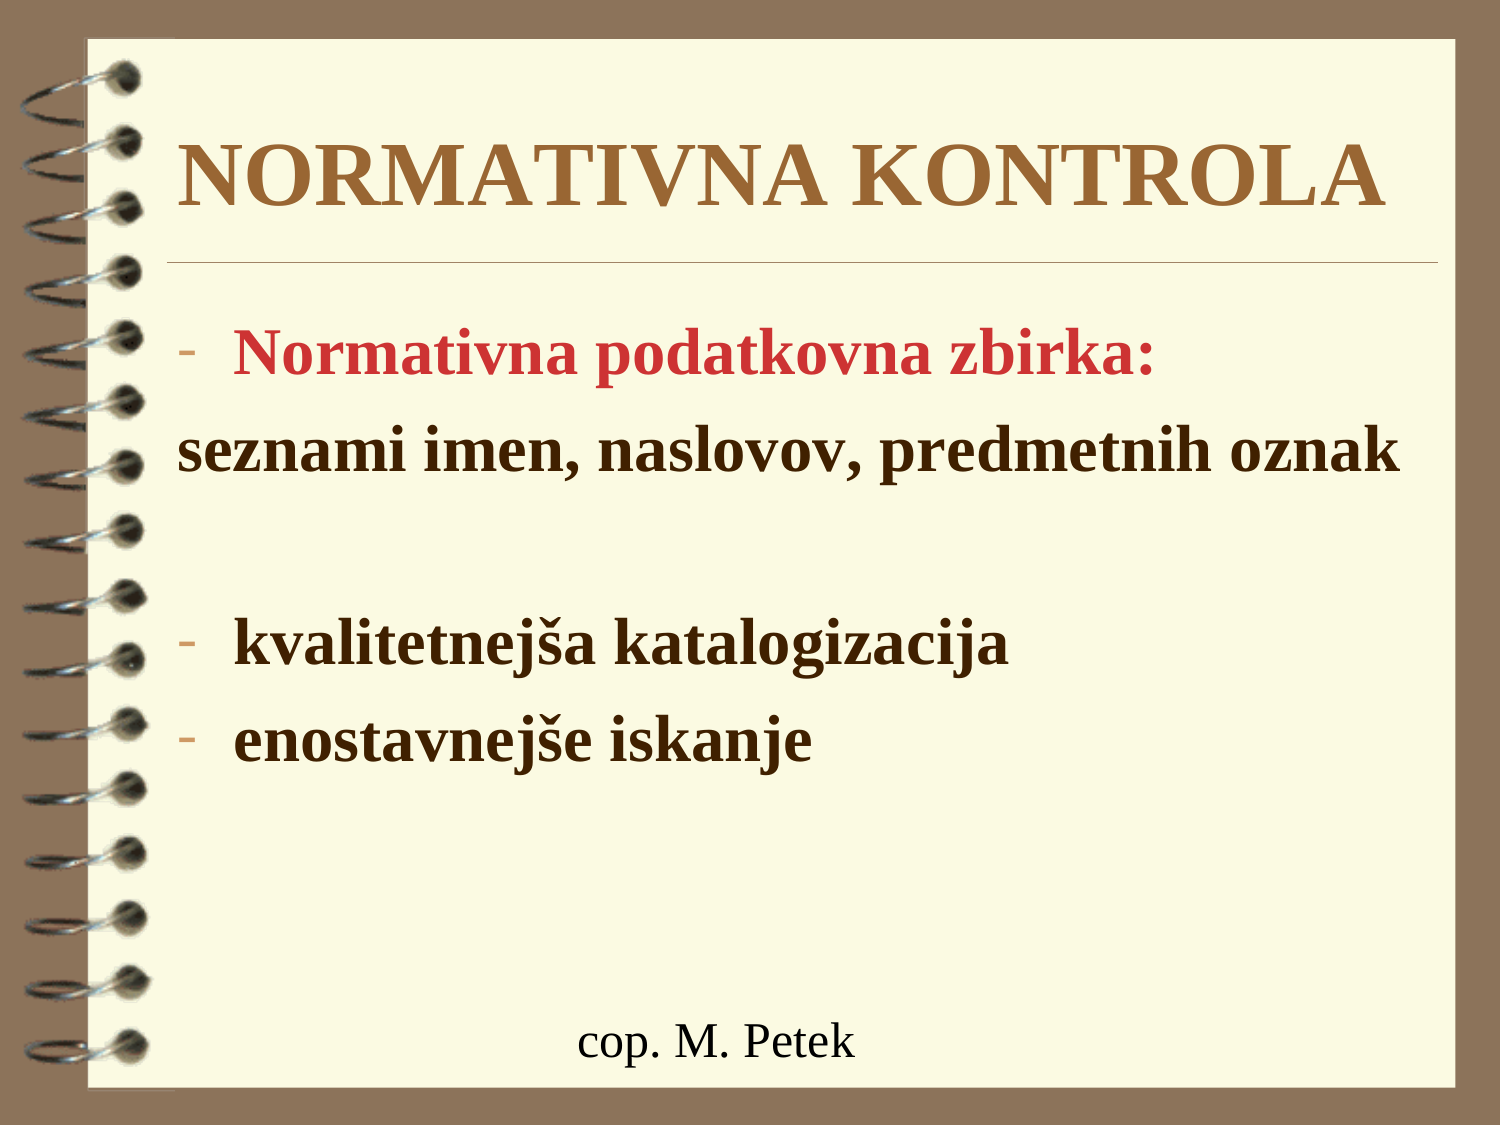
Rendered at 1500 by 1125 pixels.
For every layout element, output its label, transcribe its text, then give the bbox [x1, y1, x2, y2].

list Normativna podatkovna zbirka: seznami imen, naslovov, predmetnih oznak kvalitetnejša katalogizacija enostavnejše iskanje [162, 299, 1438, 1125]
title NORMATIVNA KONTROLA [162, 74, 1438, 263]
picture [0, 0, 175, 1125]
